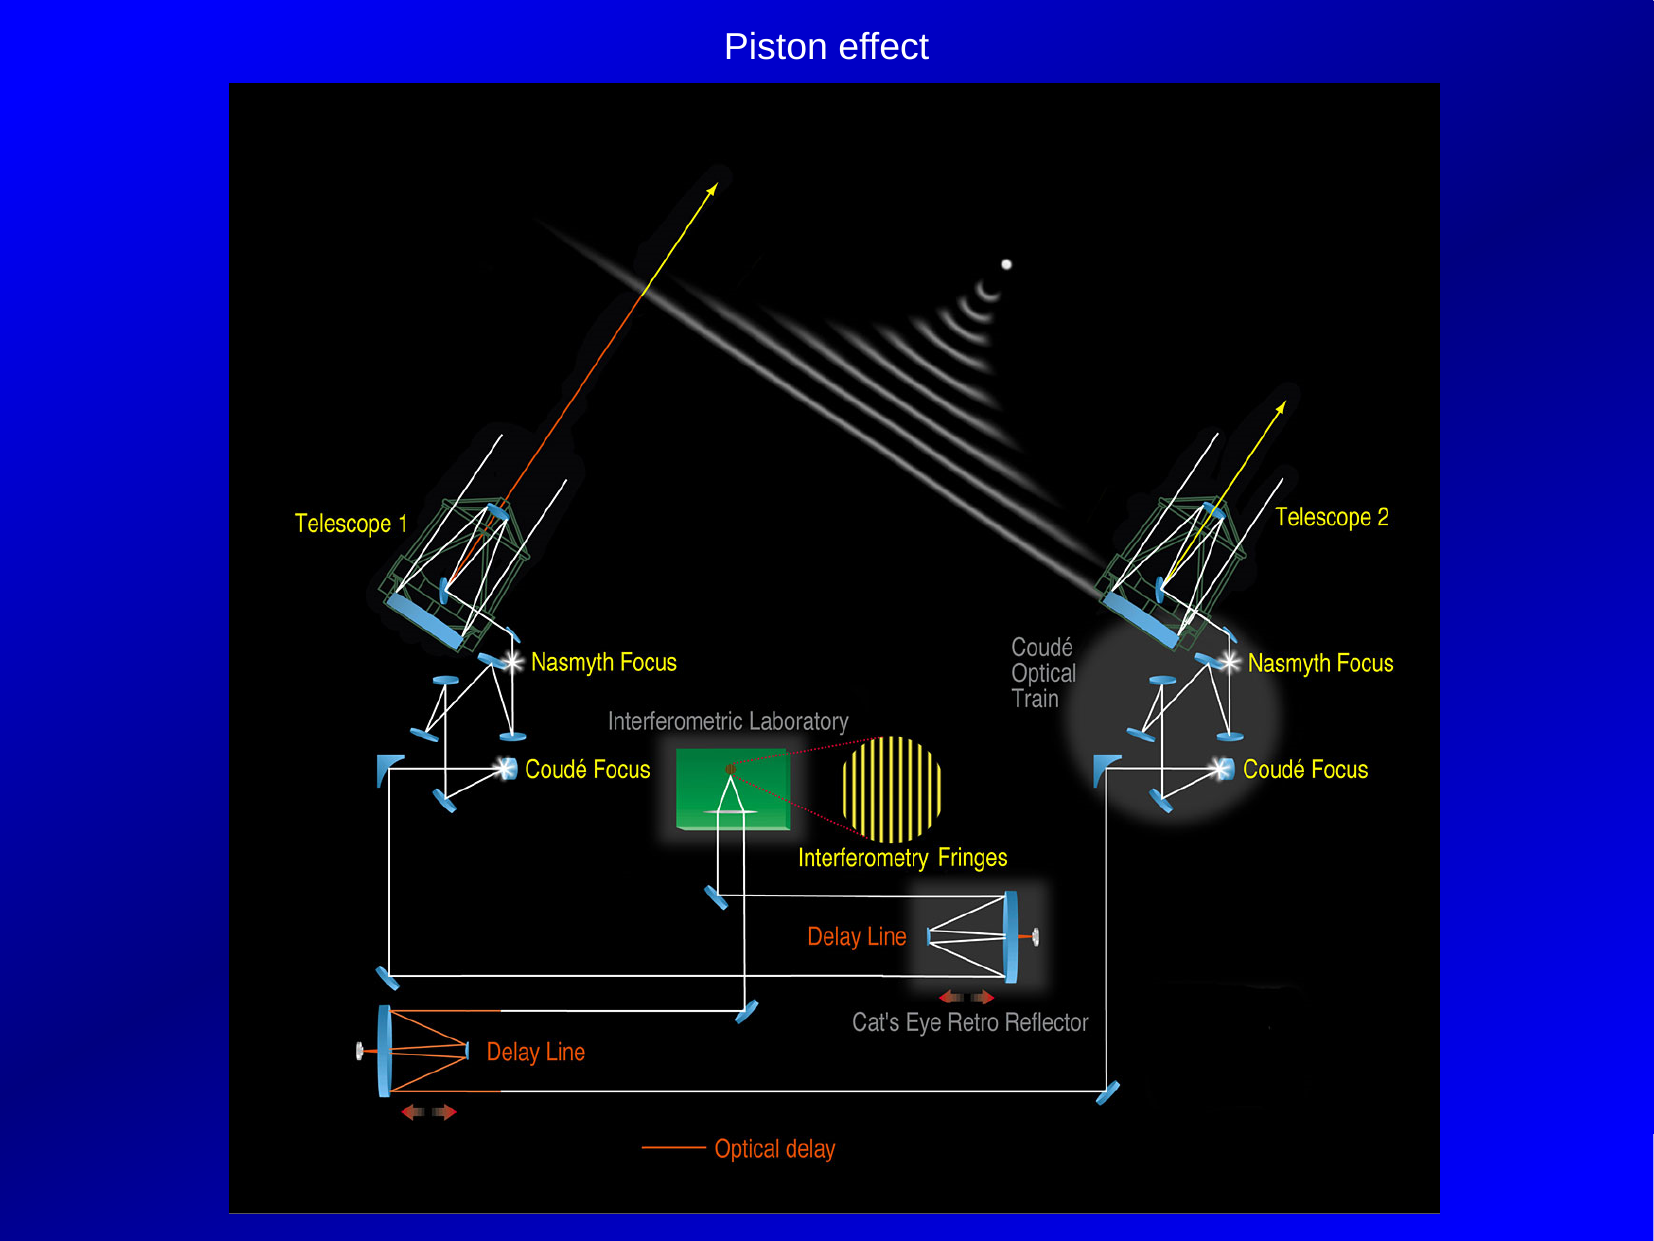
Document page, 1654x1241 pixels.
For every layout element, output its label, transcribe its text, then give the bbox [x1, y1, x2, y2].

picture [229, 83, 1440, 1214]
text_box Piston effect [709, 18, 945, 75]
